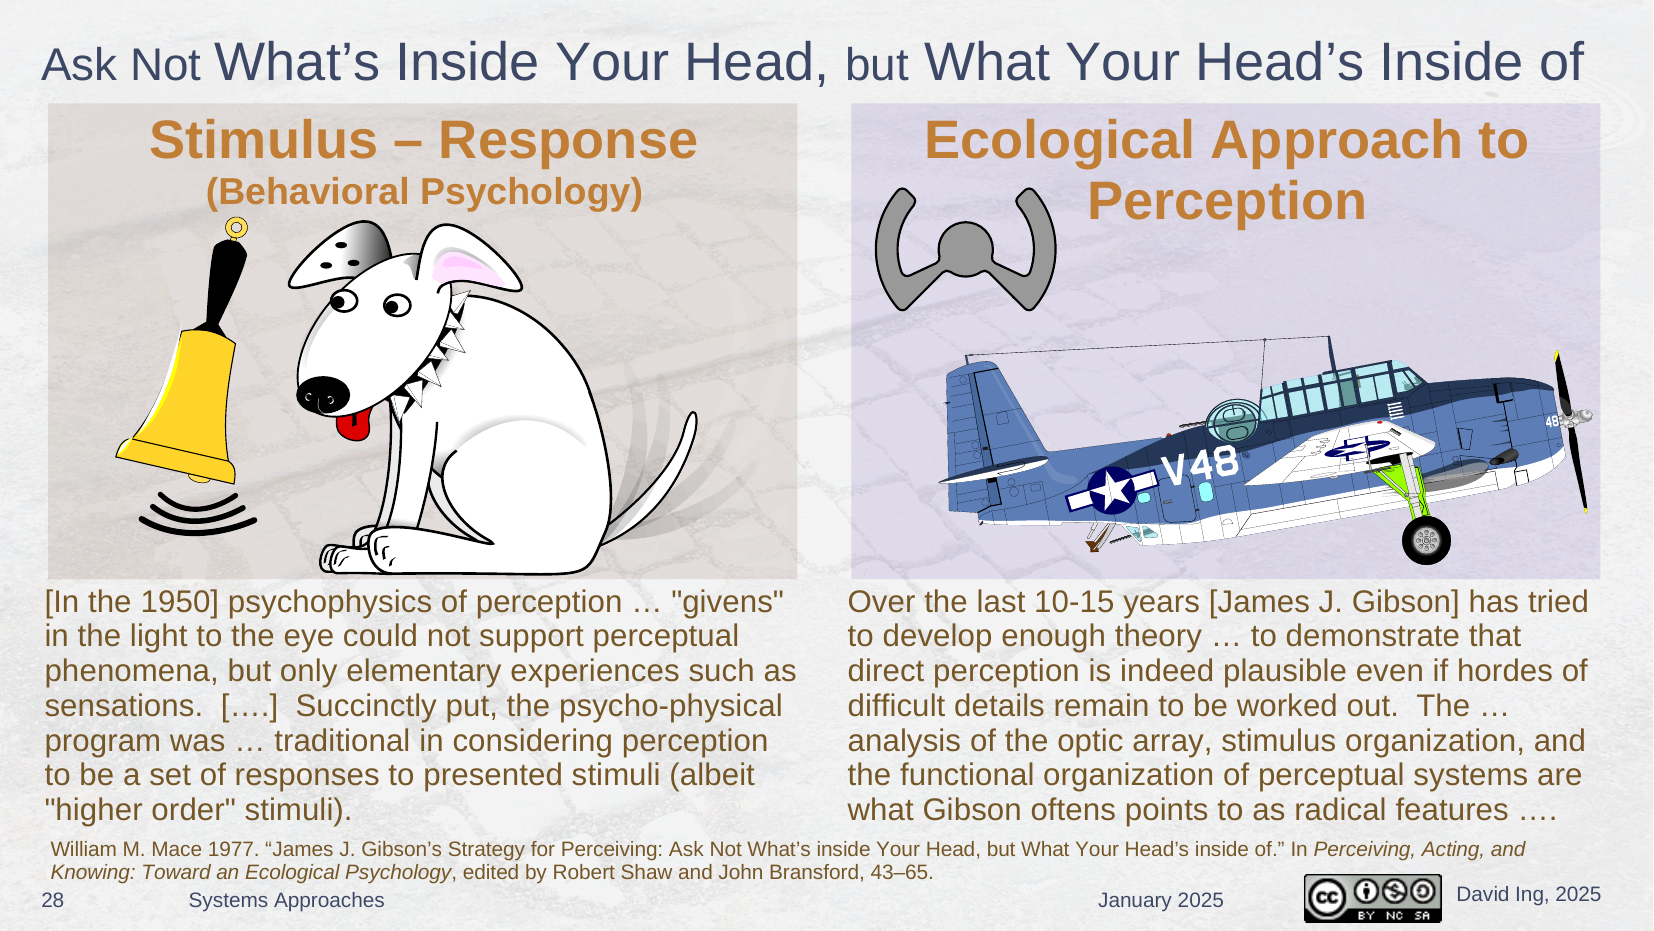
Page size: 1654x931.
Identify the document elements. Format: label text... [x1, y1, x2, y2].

text_box [788, 103, 798, 576]
text_box Ecological Approach to Perception [857, 102, 1599, 223]
text_box [851, 103, 1601, 576]
picture [0, 0, 1654, 931]
text_box [In the 1950] psychophysics of perception … "givens" in the light to the eye could not support perceptual phenomena, but only elementary experiences such as sensations. [….] Succinctly put, the psycho-physical program was … traditional in considering perception to be a set of responses to presented stimuli (albeit "higher order" stimuli). [29, 576, 815, 835]
text_box Stimulus – Response (Behavioral Psychology) [54, 102, 796, 223]
text_box William M. Mace 1977. “James J. Gibson’s Strategy for Perceiving: Ask Not What’s inside Your Head, but What Your Head’s inside of.” In Perceiving, Acting, and Knowing: Toward an Ecological Psychology, edited by Robert Shaw and John Bransford, 43–65. [35, 829, 1567, 892]
title Ask Not What’s Inside Your Head, but What Your Head’s Inside of [41, 30, 1613, 174]
text_box [48, 103, 286, 576]
text_box Over the last 10-15 years [James J. Gibson] has tried to develop enough theory … to demonstrate that direct perception is indeed plausible even if hordes of difficult details remain to be worked out. The … analysis of the optic array, stimulus organization, and the functional organization of perceptual systems are what Gibson oftens points to as radical features …. [833, 576, 1618, 835]
